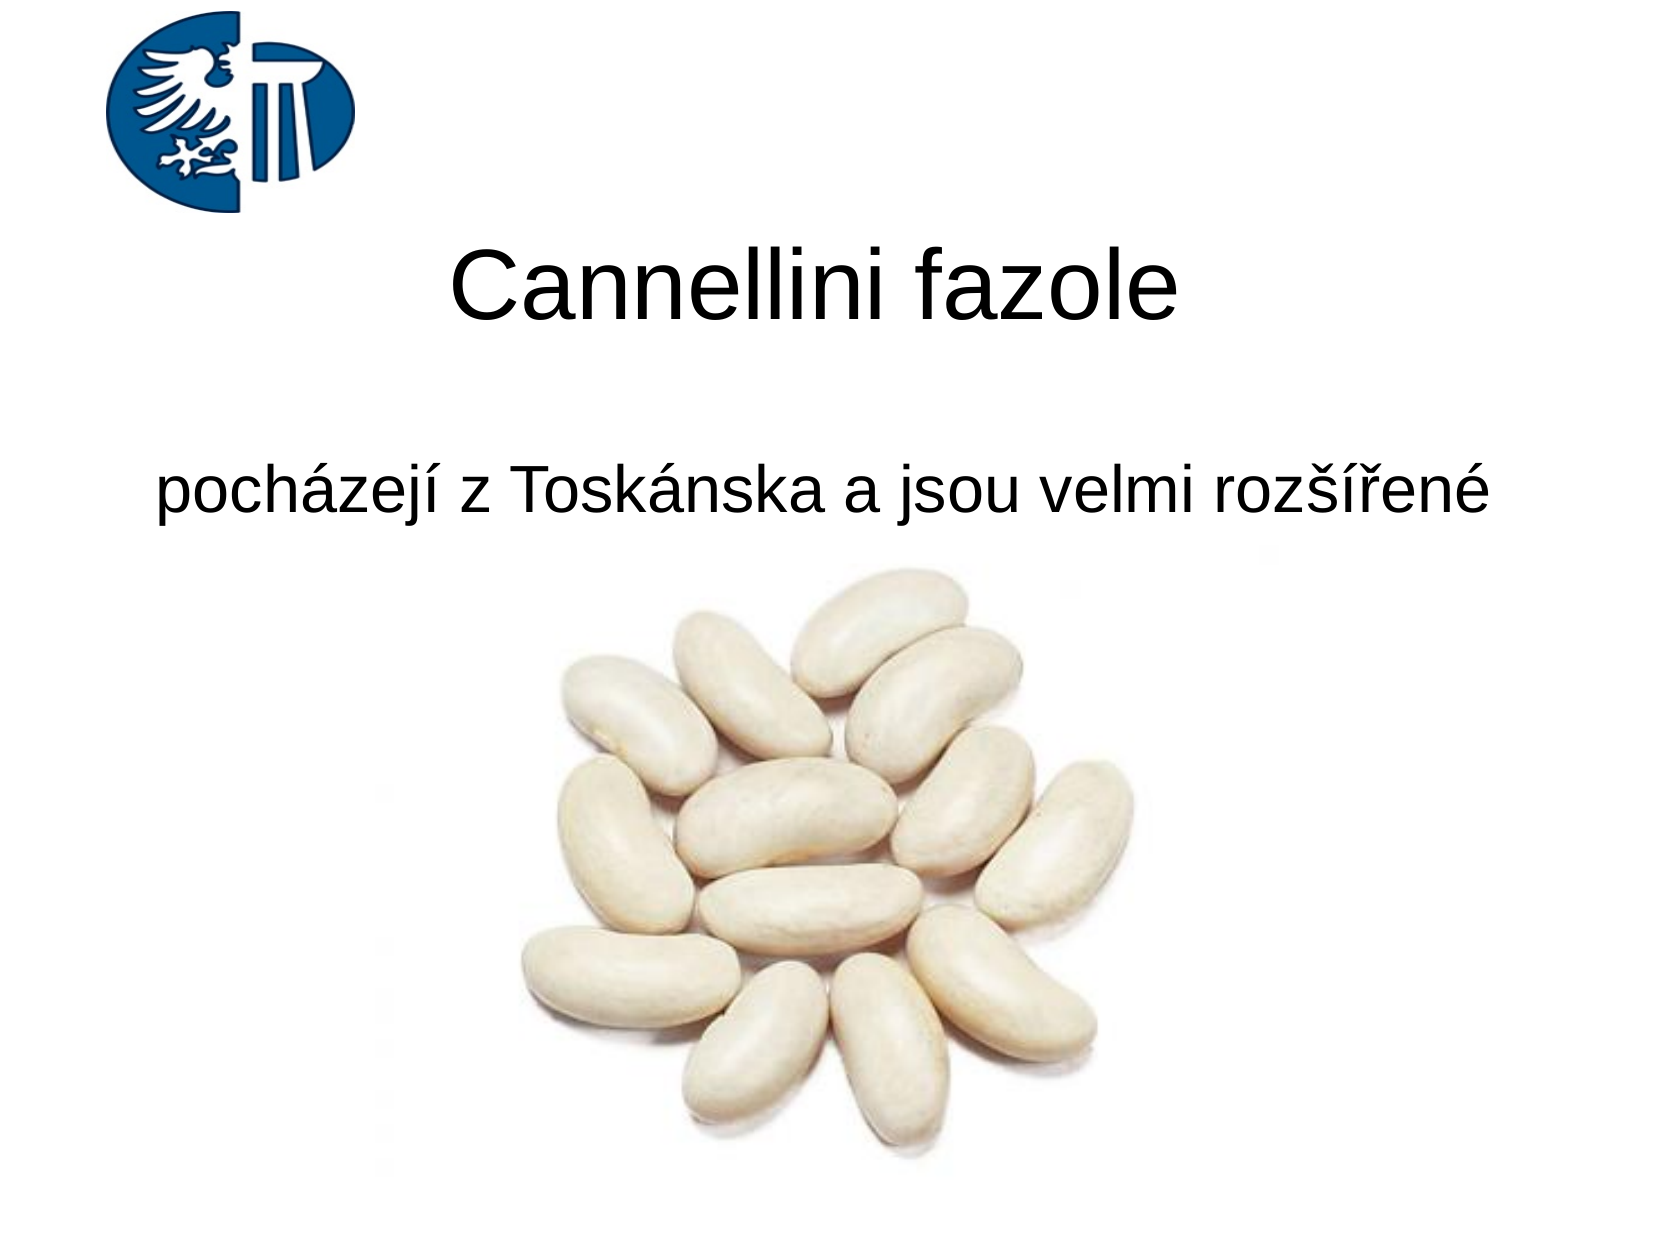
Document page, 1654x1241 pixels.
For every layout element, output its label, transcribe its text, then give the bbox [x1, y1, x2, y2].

picture [375, 543, 1279, 1182]
title Cannellini fazole pocházejí z Toskánska a jsou velmi rozšířené [70, 212, 1559, 544]
picture [106, 11, 355, 212]
